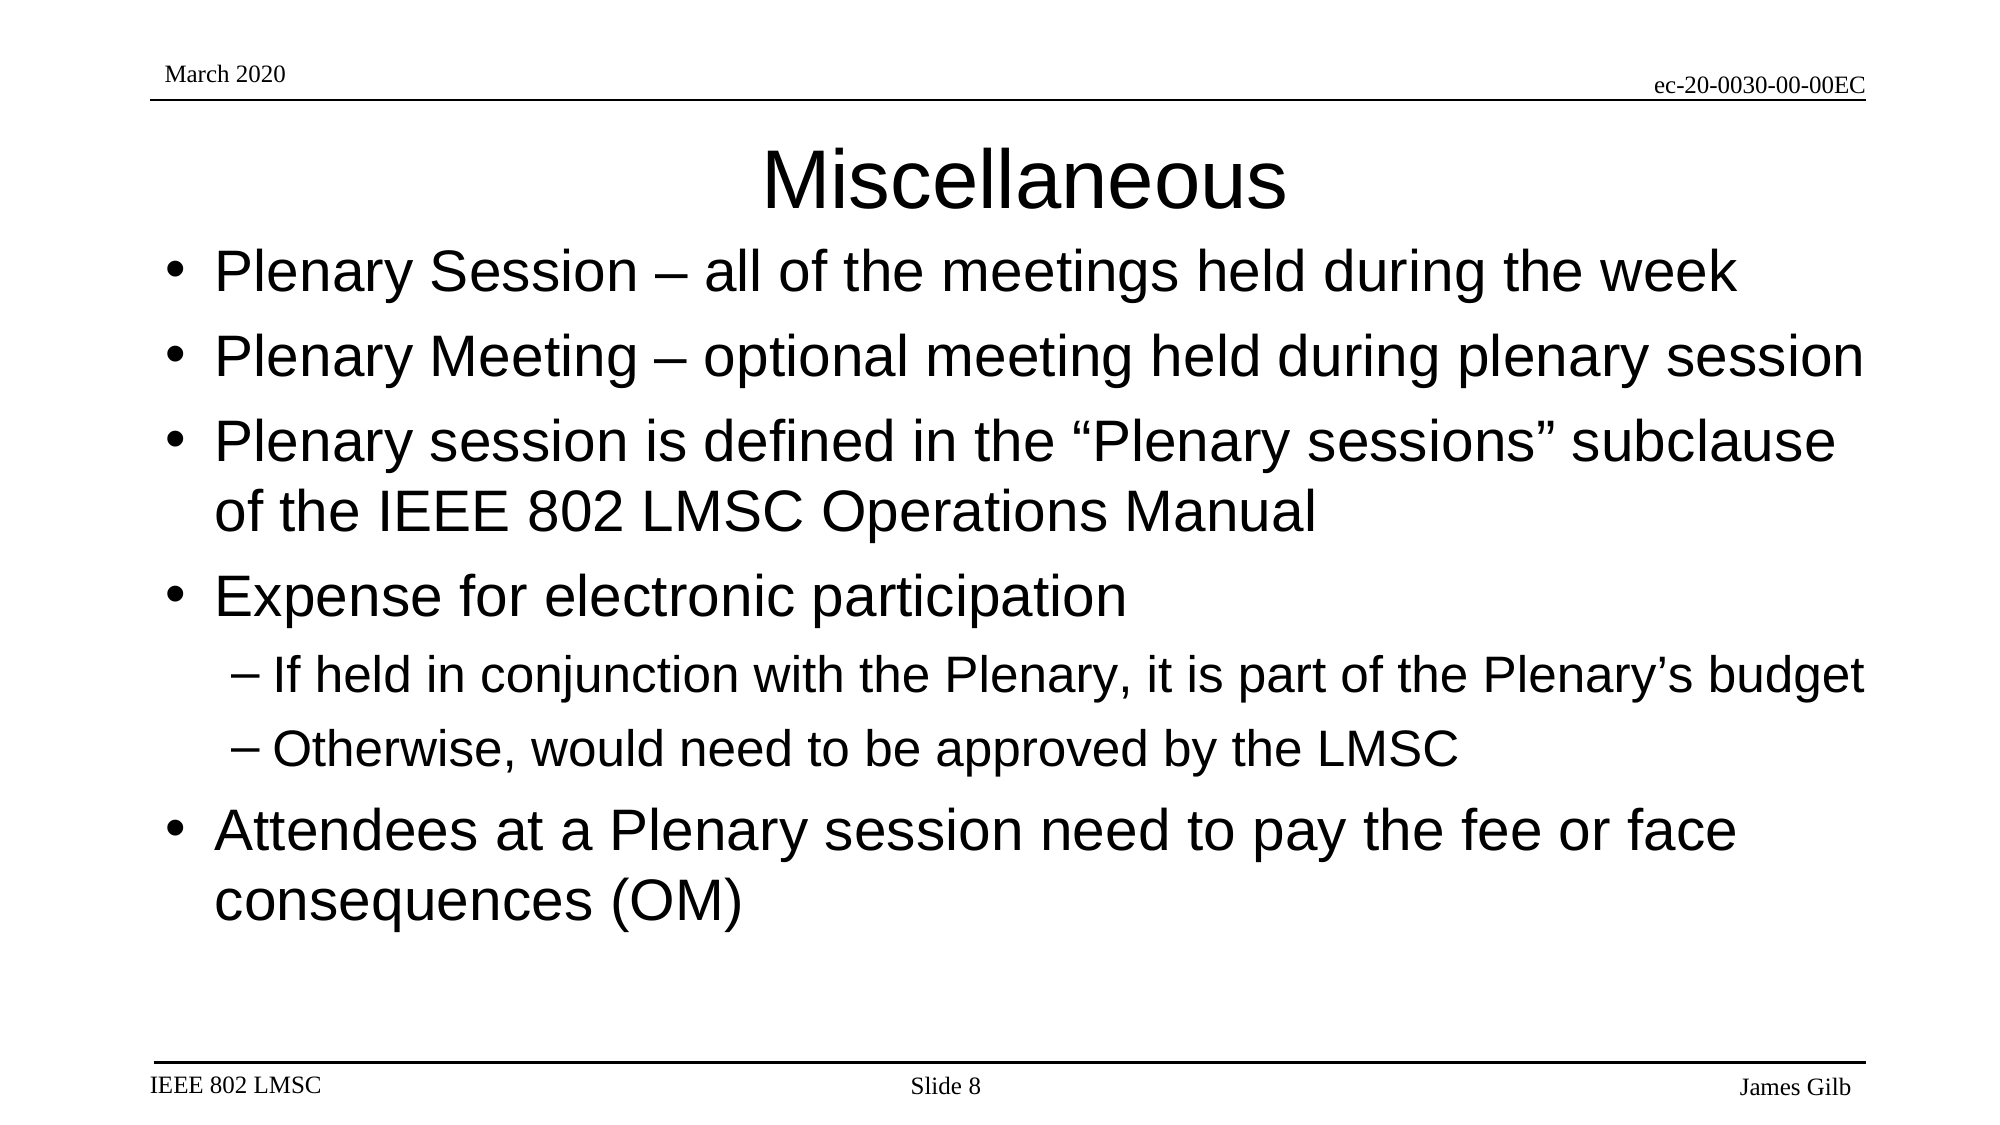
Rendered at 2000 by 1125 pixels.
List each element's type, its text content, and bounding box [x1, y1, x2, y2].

title Miscellaneous [149, 112, 1900, 224]
list Plenary Session – all of the meetings held during the week Plenary Meeting – optional meeting held during plenary session Plenary session is defined in the “Plenary sessions” subclause of the IEEE 802 LMSC Operations Manual Expense for electronic participation If held in conjunction with the Plenary, it is part of the Plenary’s budget Otherwise, would need to be approved by the LMSC Attendees at a Plenary session need to pay the fee or face consequences (OM) [149, 224, 1900, 1036]
